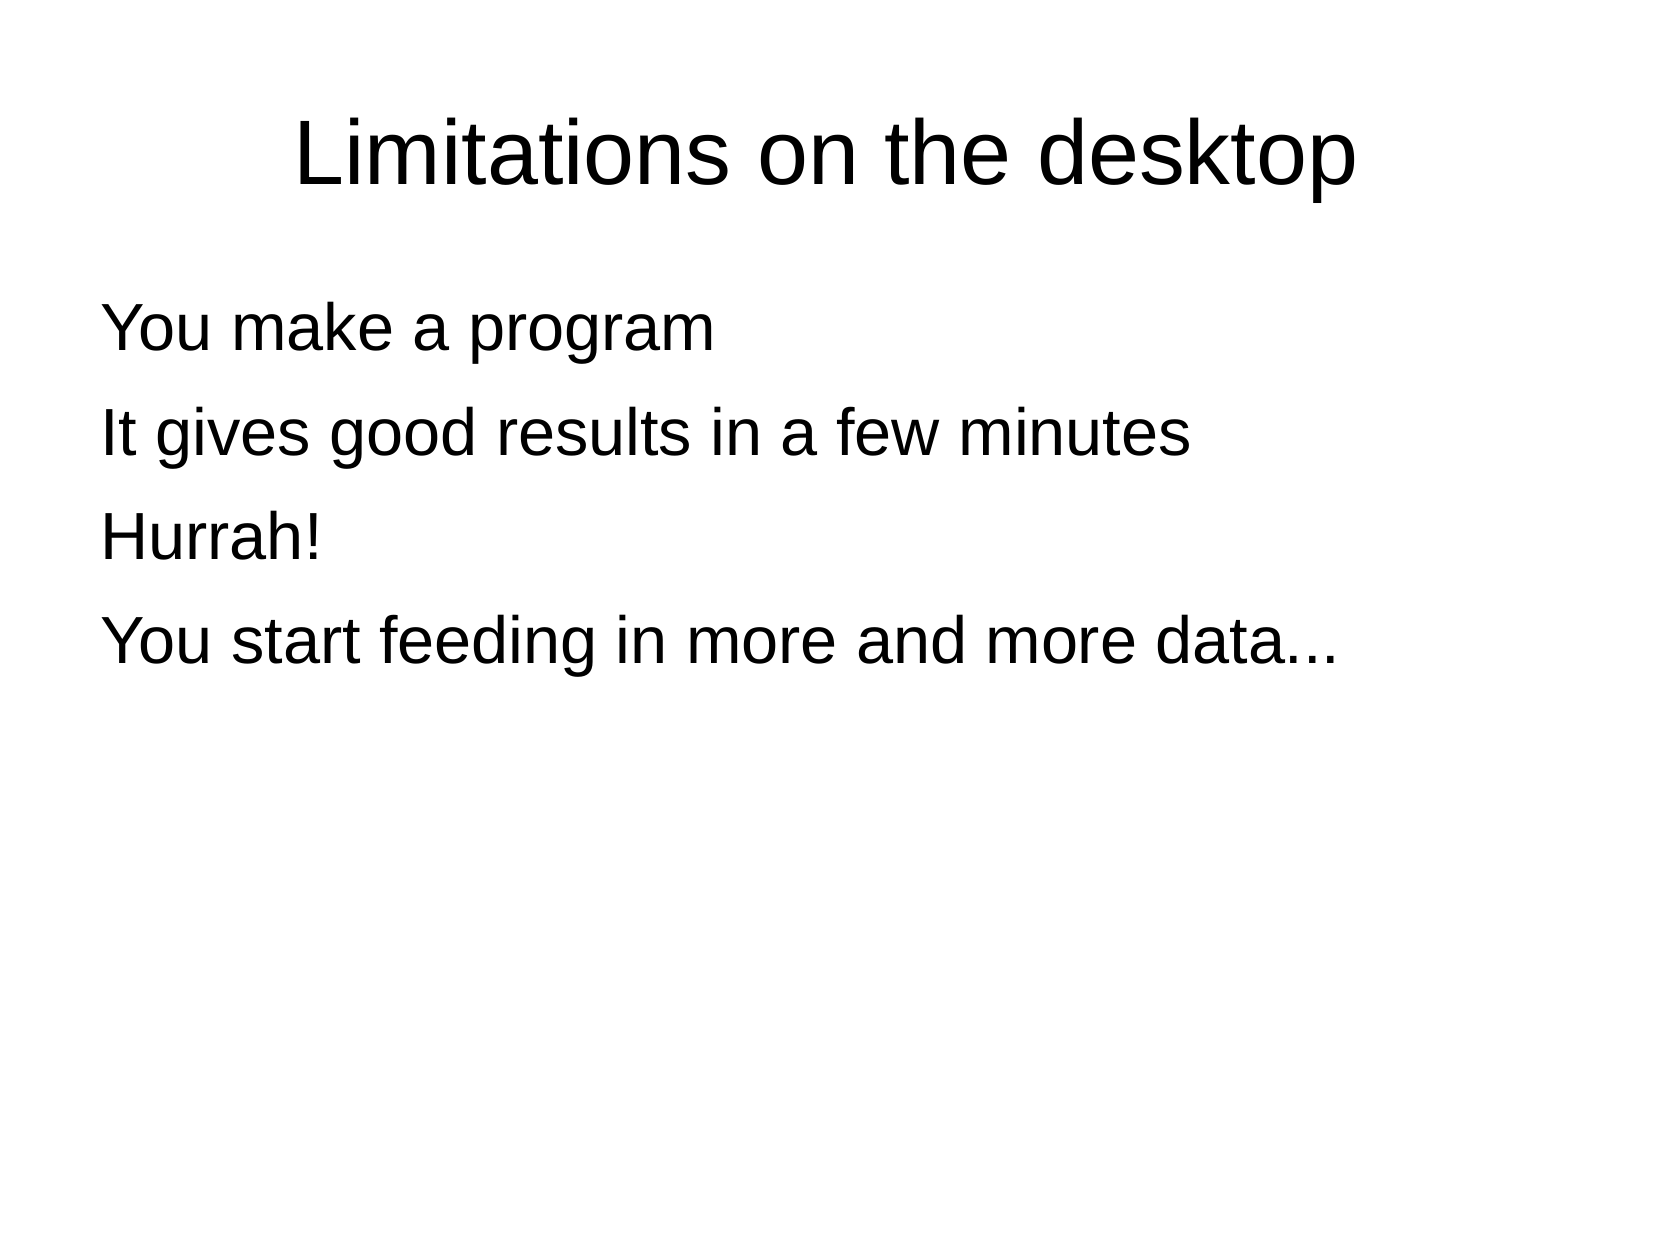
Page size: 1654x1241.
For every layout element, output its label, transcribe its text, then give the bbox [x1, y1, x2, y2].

list You make a program It gives good results in a few minutes Hurrah! You start feeding in more and more data... [82, 290, 1571, 1094]
title Limitations on the desktop [82, 56, 1571, 250]
